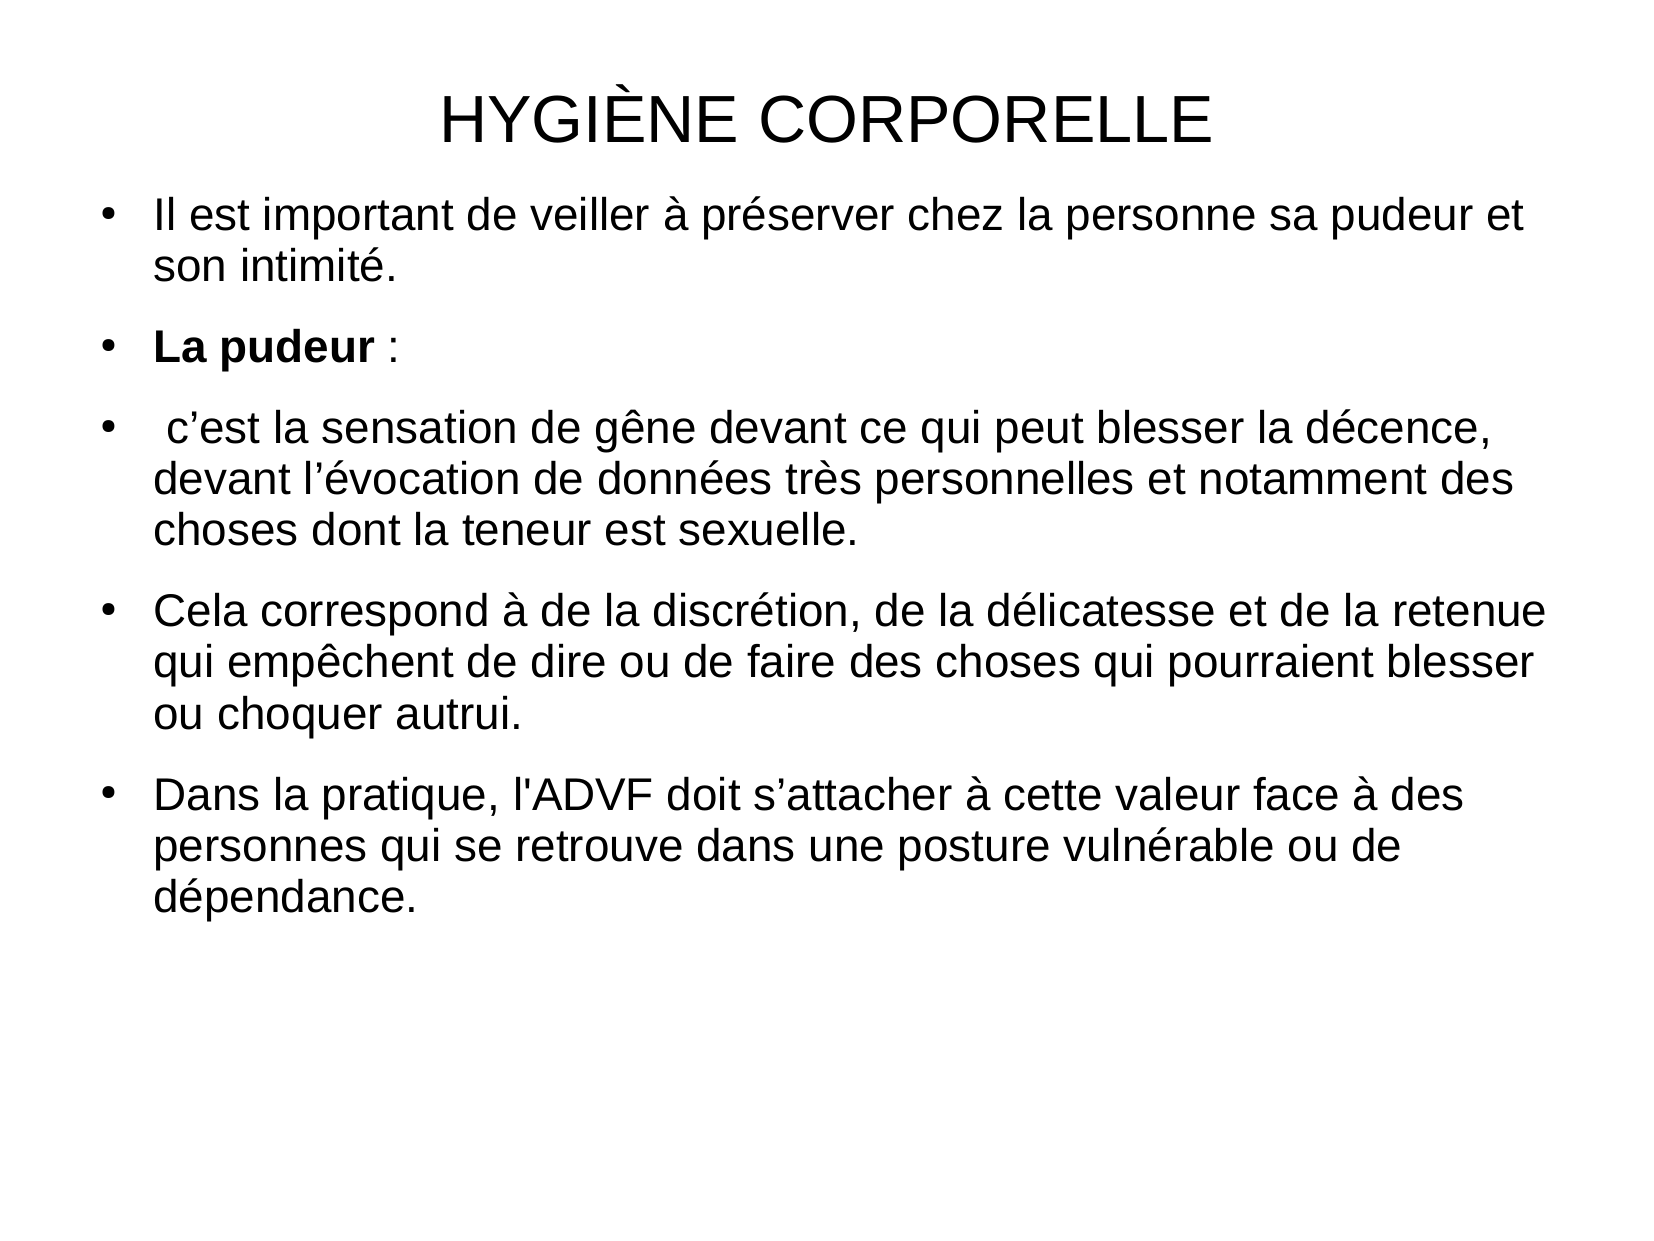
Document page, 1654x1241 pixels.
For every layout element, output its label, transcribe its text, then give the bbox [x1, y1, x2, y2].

list Il est important de veiller à préserver chez la personne sa pudeur et son intimité. La pudeur : c’est la sensation de gêne devant ce qui peut blesser la décence, devant l’évocation de données très personnelles et notamment des choses dont la teneur est sexuelle. Cela correspond à de la discrétion, de la délicatesse et de la retenue qui empêchent de dire ou de faire des choses qui pourraient blesser ou choquer autrui. Dans la pratique, l'ADVF doit s’attacher à cette valeur face à des personnes qui se retrouve dans une posture vulnérable ou de dépendance. [82, 188, 1571, 1010]
title HYGIÈNE CORPORELLE [82, 49, 1571, 188]
